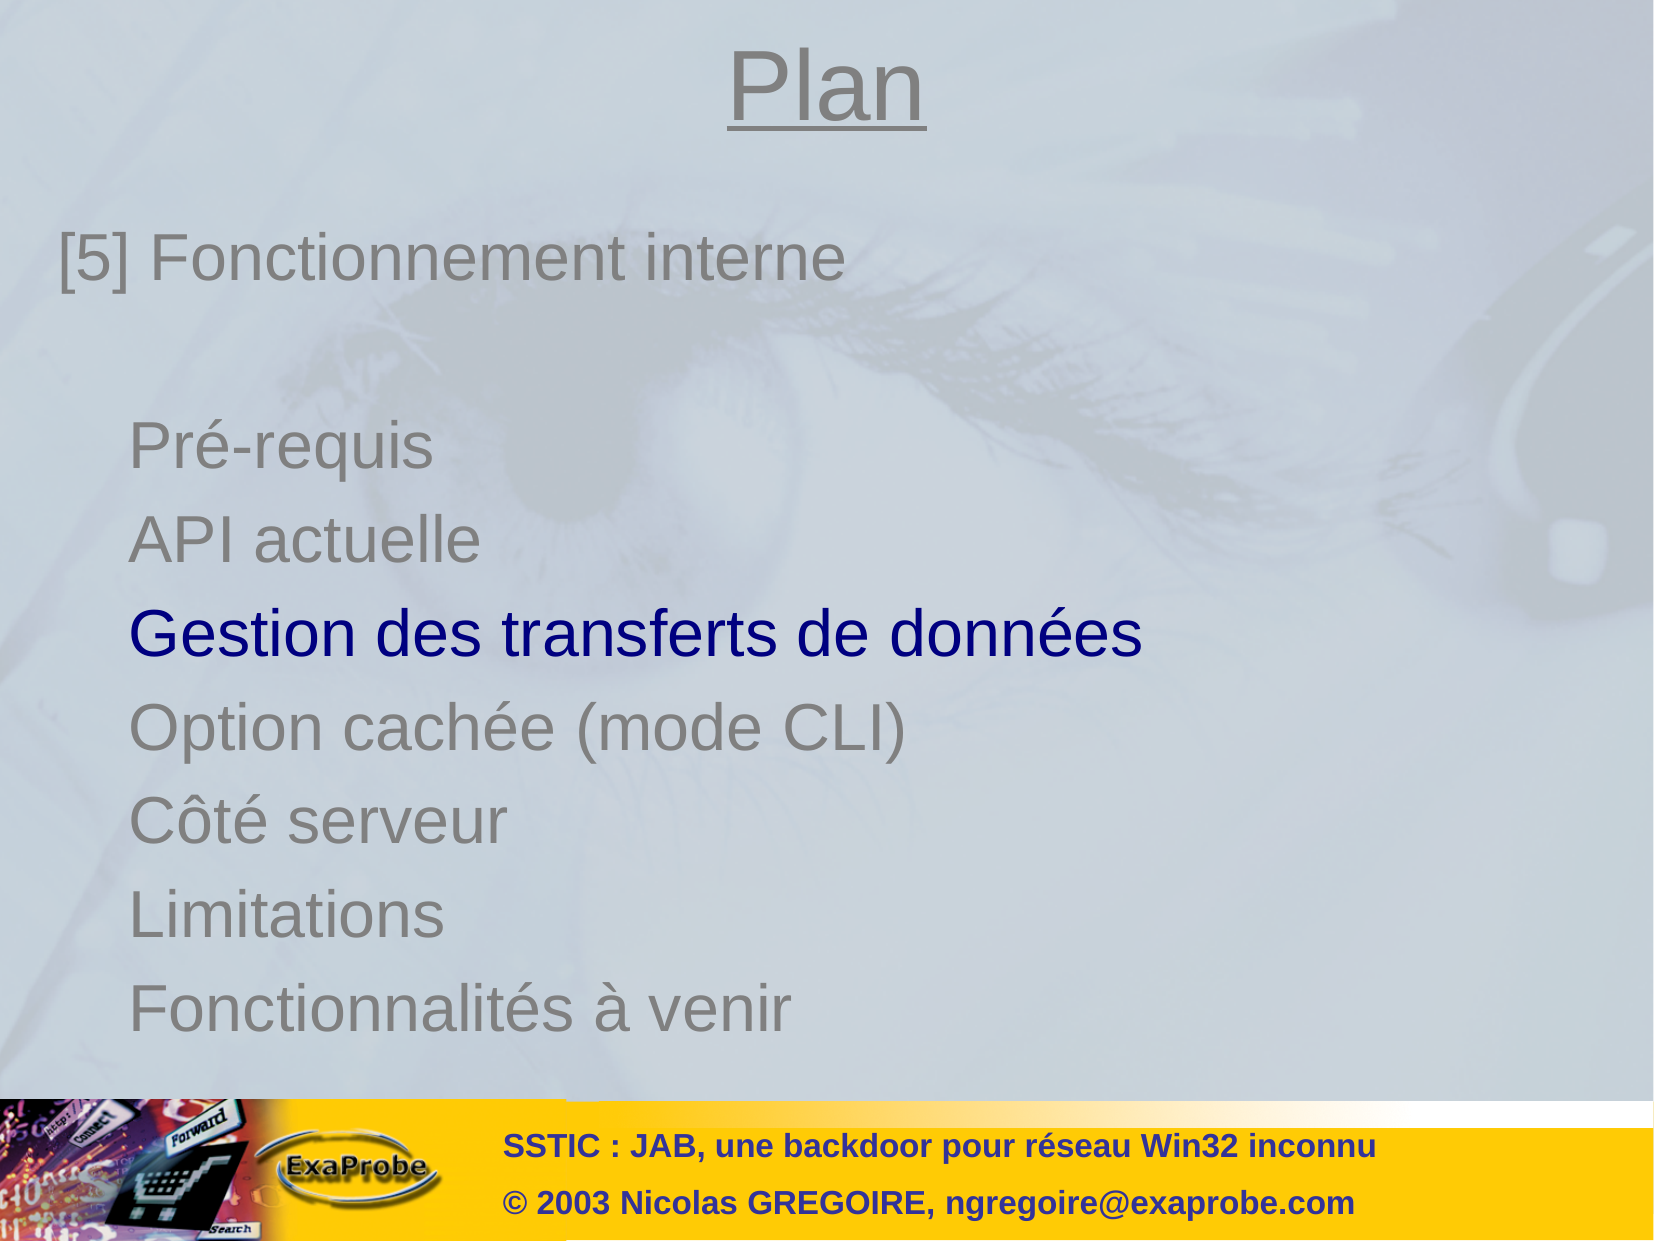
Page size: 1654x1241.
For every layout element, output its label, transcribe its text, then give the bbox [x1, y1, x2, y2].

subtitle [5] Fonctionnement interne Pré-requis API actuelle Gestion des transferts de données Option cachée (mode CLI) Côté serveur Limitations Fonctionnalités à venir [39, 219, 1623, 1045]
title Plan [0, 0, 1654, 167]
